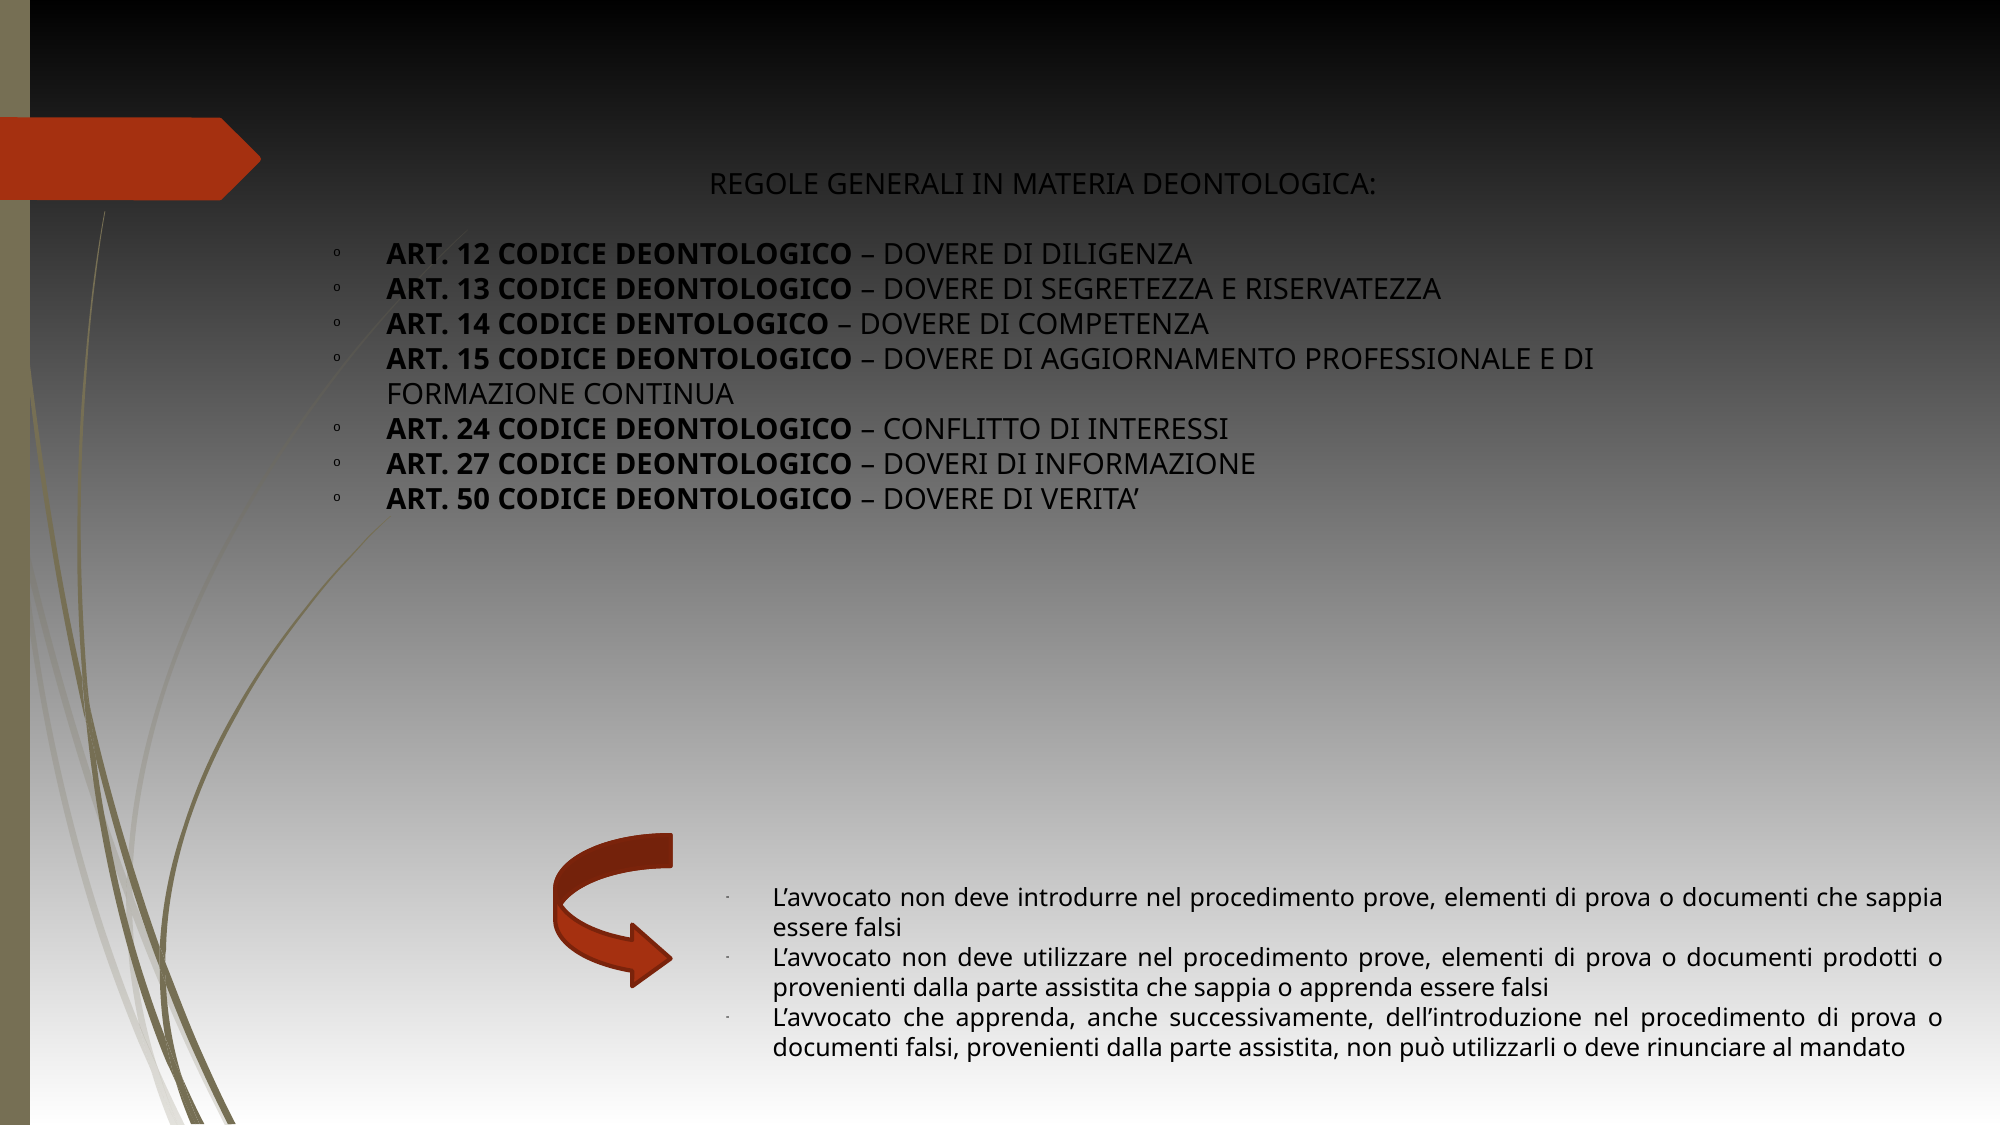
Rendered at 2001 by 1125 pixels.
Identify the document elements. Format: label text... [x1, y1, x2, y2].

text_box [555, 835, 671, 987]
list REGOLE GENERALI IN MATERIA DEONTOLOGICA: ART. 12 CODICE DEONTOLOGICO – DOVERE DI DILIGENZA ART. 13 CODICE DEONTOLOGICO – DOVERE DI SEGRETEZZA E RISERVATEZZA ART. 14 CODICE DENTOLOGICO – DOVERE DI COMPETENZA ART. 15 CODICE DEONTOLOGICO – DOVERE DI AGGIORNAMENTO PROFESSIONALE E DI FORMAZIONE CONTINUA ART. 24 CODICE DEONTOLOGICO – CONFLITTO DI INTERESSI ART. 27 CODICE DEONTOLOGICO – DOVERI DI INFORMAZIONE ART. 50 CODICE DEONTOLOGICO – DOVERE DI VERITA’ [281, 158, 1786, 851]
text_box L’avvocato non deve introdurre nel procedimento prove, elementi di prova o documenti che sappia essere falsi L’avvocato non deve utilizzare nel procedimento prove, elementi di prova o documenti prodotti o provenienti dalla parte assistita che sappia o apprenda essere falsi L’avvocato che apprenda, anche successivamente, dell’introduzione nel procedimento di prova o documenti falsi, provenienti dalla parte assistita, non può utilizzarli o deve rinunciare al mandato [711, 873, 1960, 1069]
